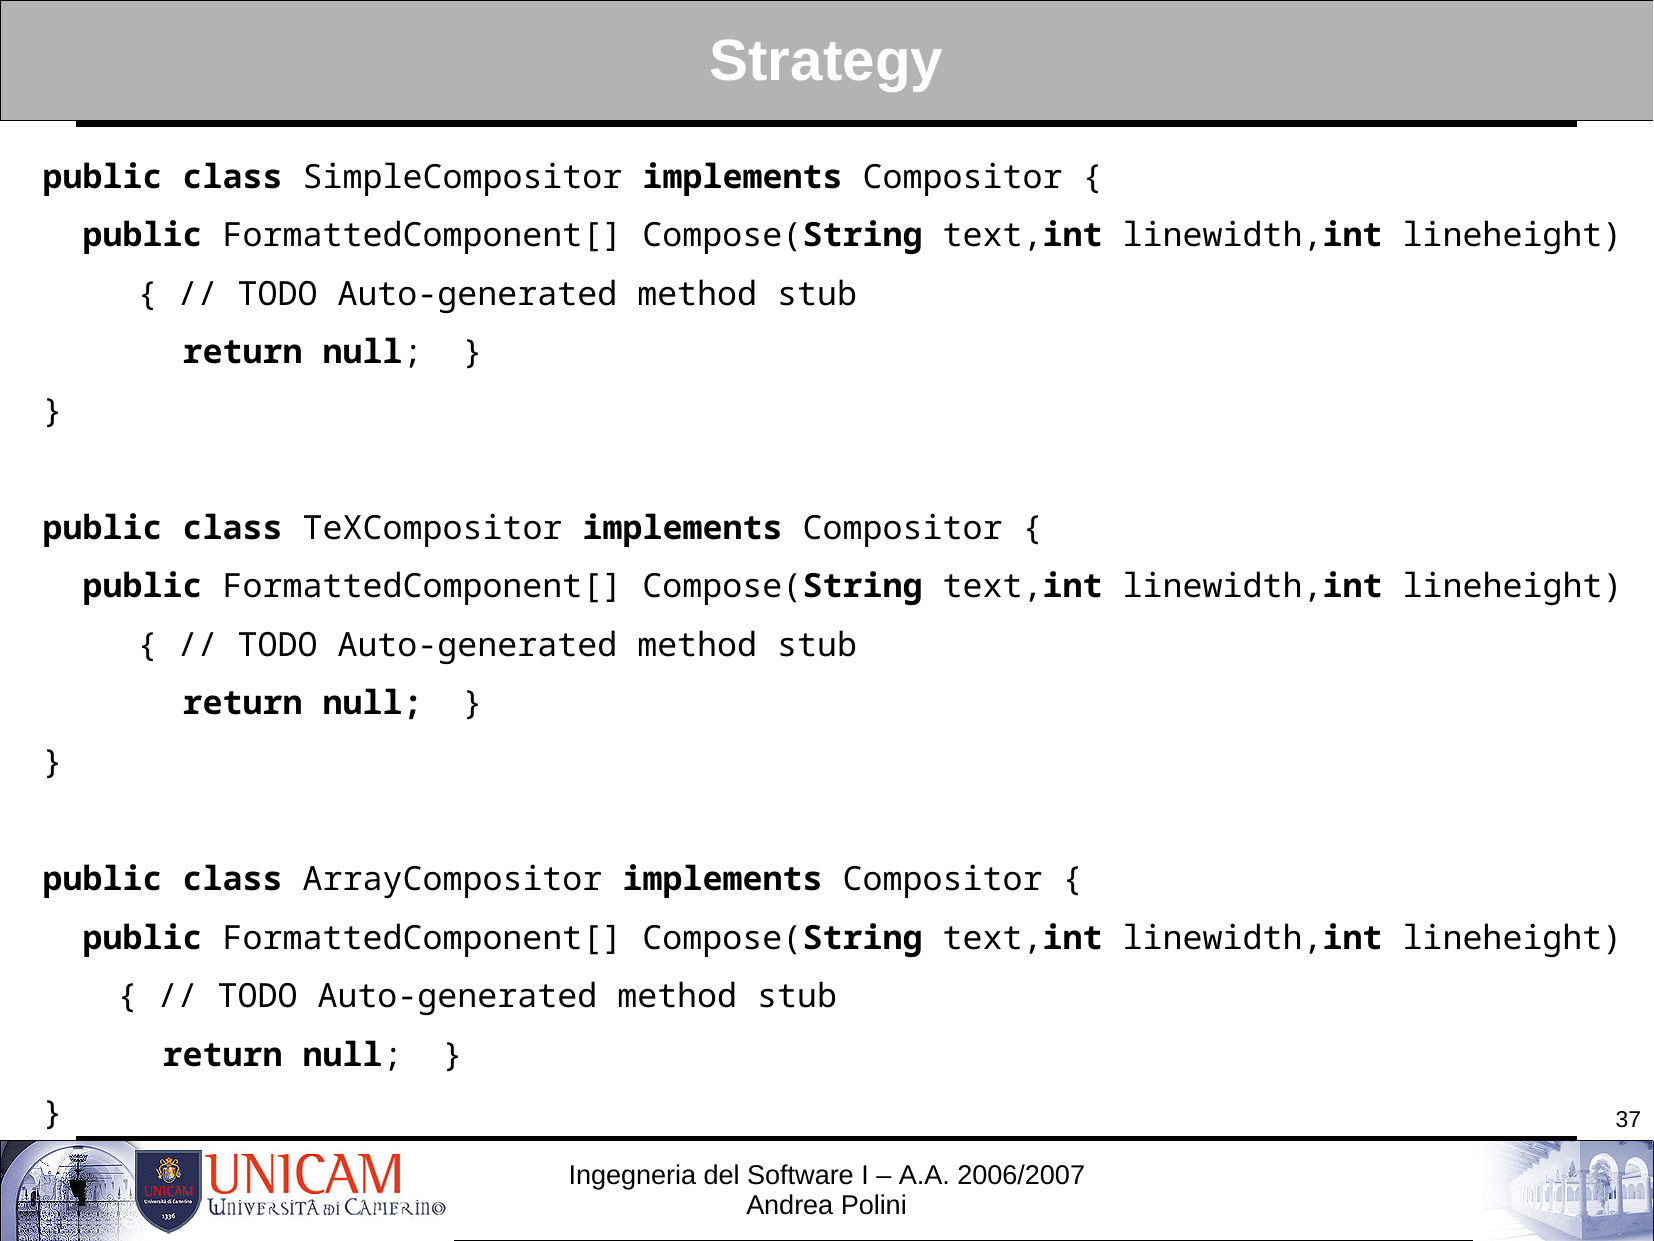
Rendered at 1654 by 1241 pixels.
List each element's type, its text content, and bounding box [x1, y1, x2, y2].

picture [1473, 1141, 1654, 1241]
picture [0, 1141, 454, 1241]
list public class SimpleCompositor implements Compositor { public FormattedComponent[] Compose(String text,int linewidth,int lineheight) { // TODO Auto-generated method stub return null; } } public class TeXCompositor implements Compositor { public FormattedComponent[] Compose(String text,int linewidth,int lineheight) { // TODO Auto-generated method stub return null; } } public class ArrayCompositor implements Compositor { public FormattedComponent[] Compose(String text,int linewidth,int lineheight) { // TODO Auto-generated method stub return null; } } [42, 152, 1623, 1152]
title Strategy [0, 0, 1653, 121]
